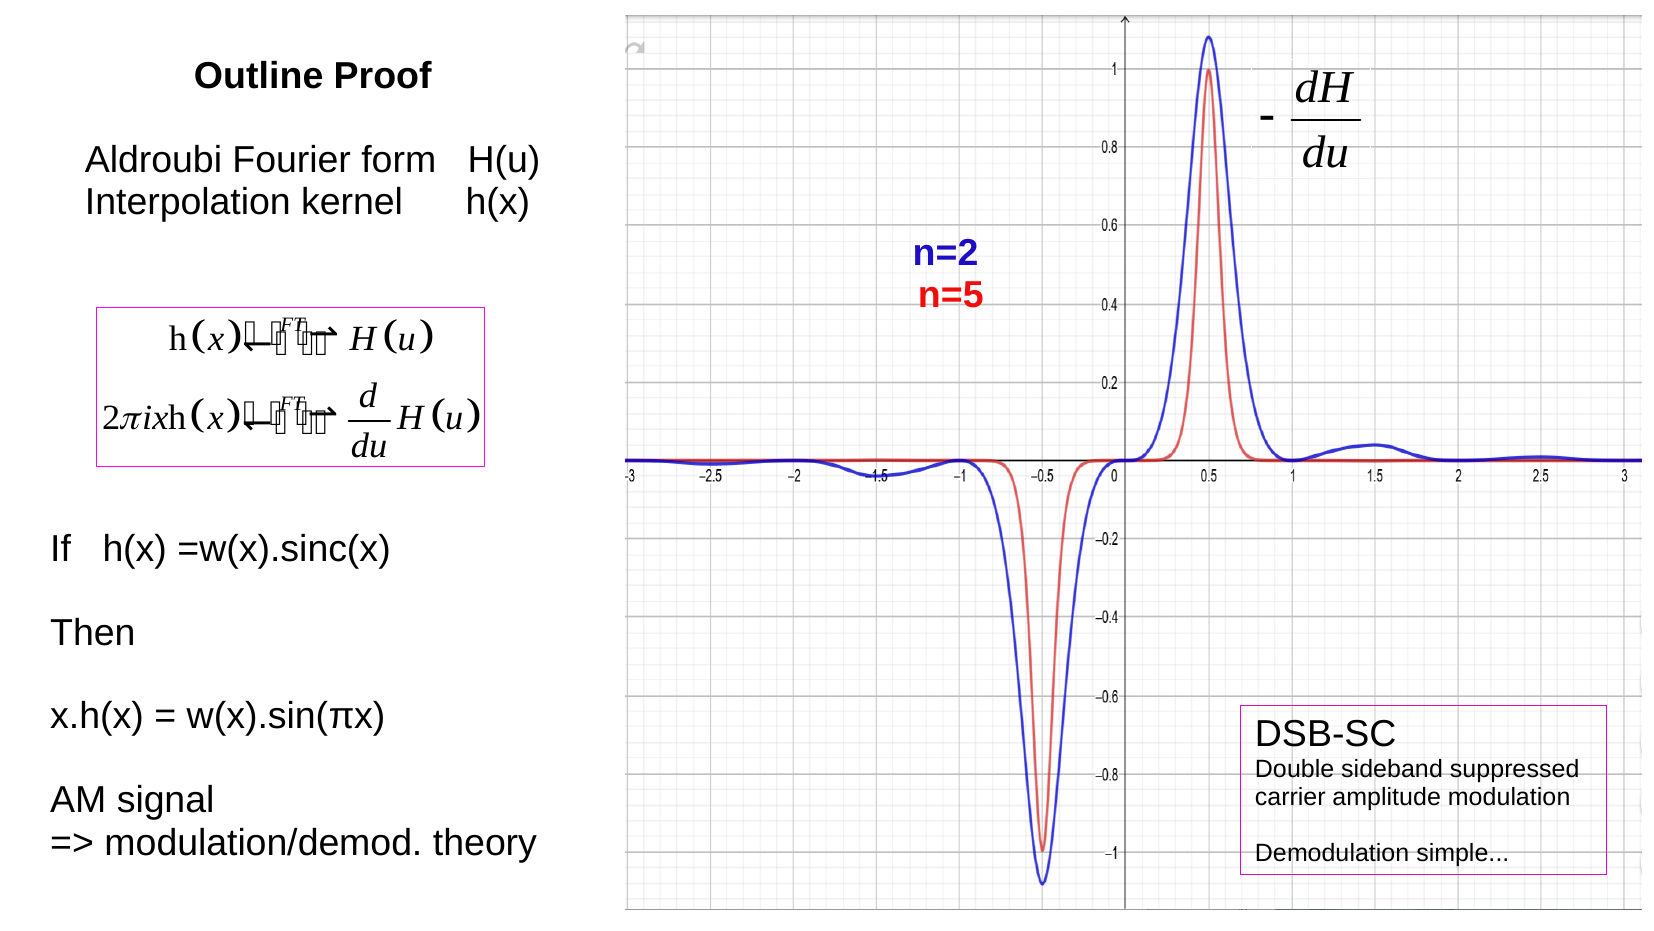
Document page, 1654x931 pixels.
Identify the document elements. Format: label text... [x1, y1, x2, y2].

chart [1251, 59, 1371, 178]
chart [96, 307, 485, 467]
text_box If h(x) =w(x).sinc(x) Then x.h(x) = w(x).sin(πx) AM signal => modulation/demod. theory [35, 519, 615, 871]
picture [625, 11, 1642, 910]
text_box n=2 n=5 [885, 224, 1016, 367]
text_box DSB-SC Double sideband suppressed carrier amplitude modulation Demodulation simple... [1240, 705, 1607, 875]
text_box Outline Proof Aldroubi Fourier form H(u) Interpolation kernel h(x) [47, 47, 579, 243]
